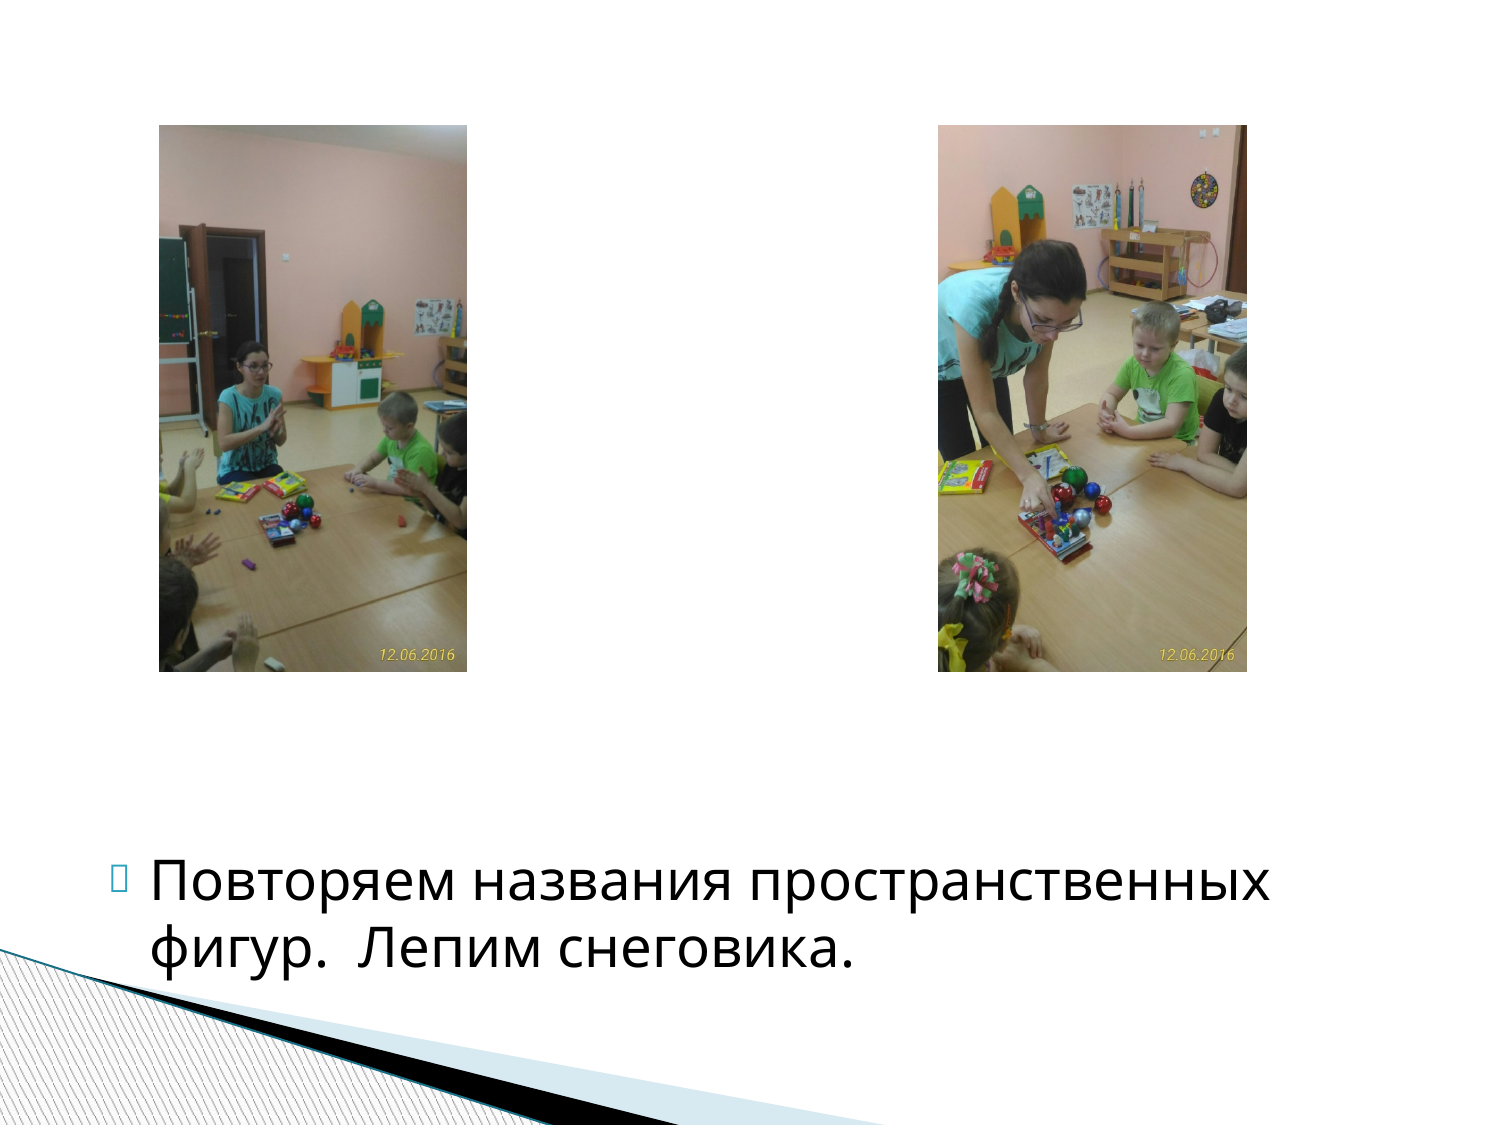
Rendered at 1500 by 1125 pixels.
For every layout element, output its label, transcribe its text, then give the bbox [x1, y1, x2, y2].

list Повторяем названия пространственных фигур. Лепим снеговика. [75, 78, 1425, 986]
picture [938, 125, 1247, 672]
picture [159, 125, 467, 672]
picture [0, 952, 543, 1125]
